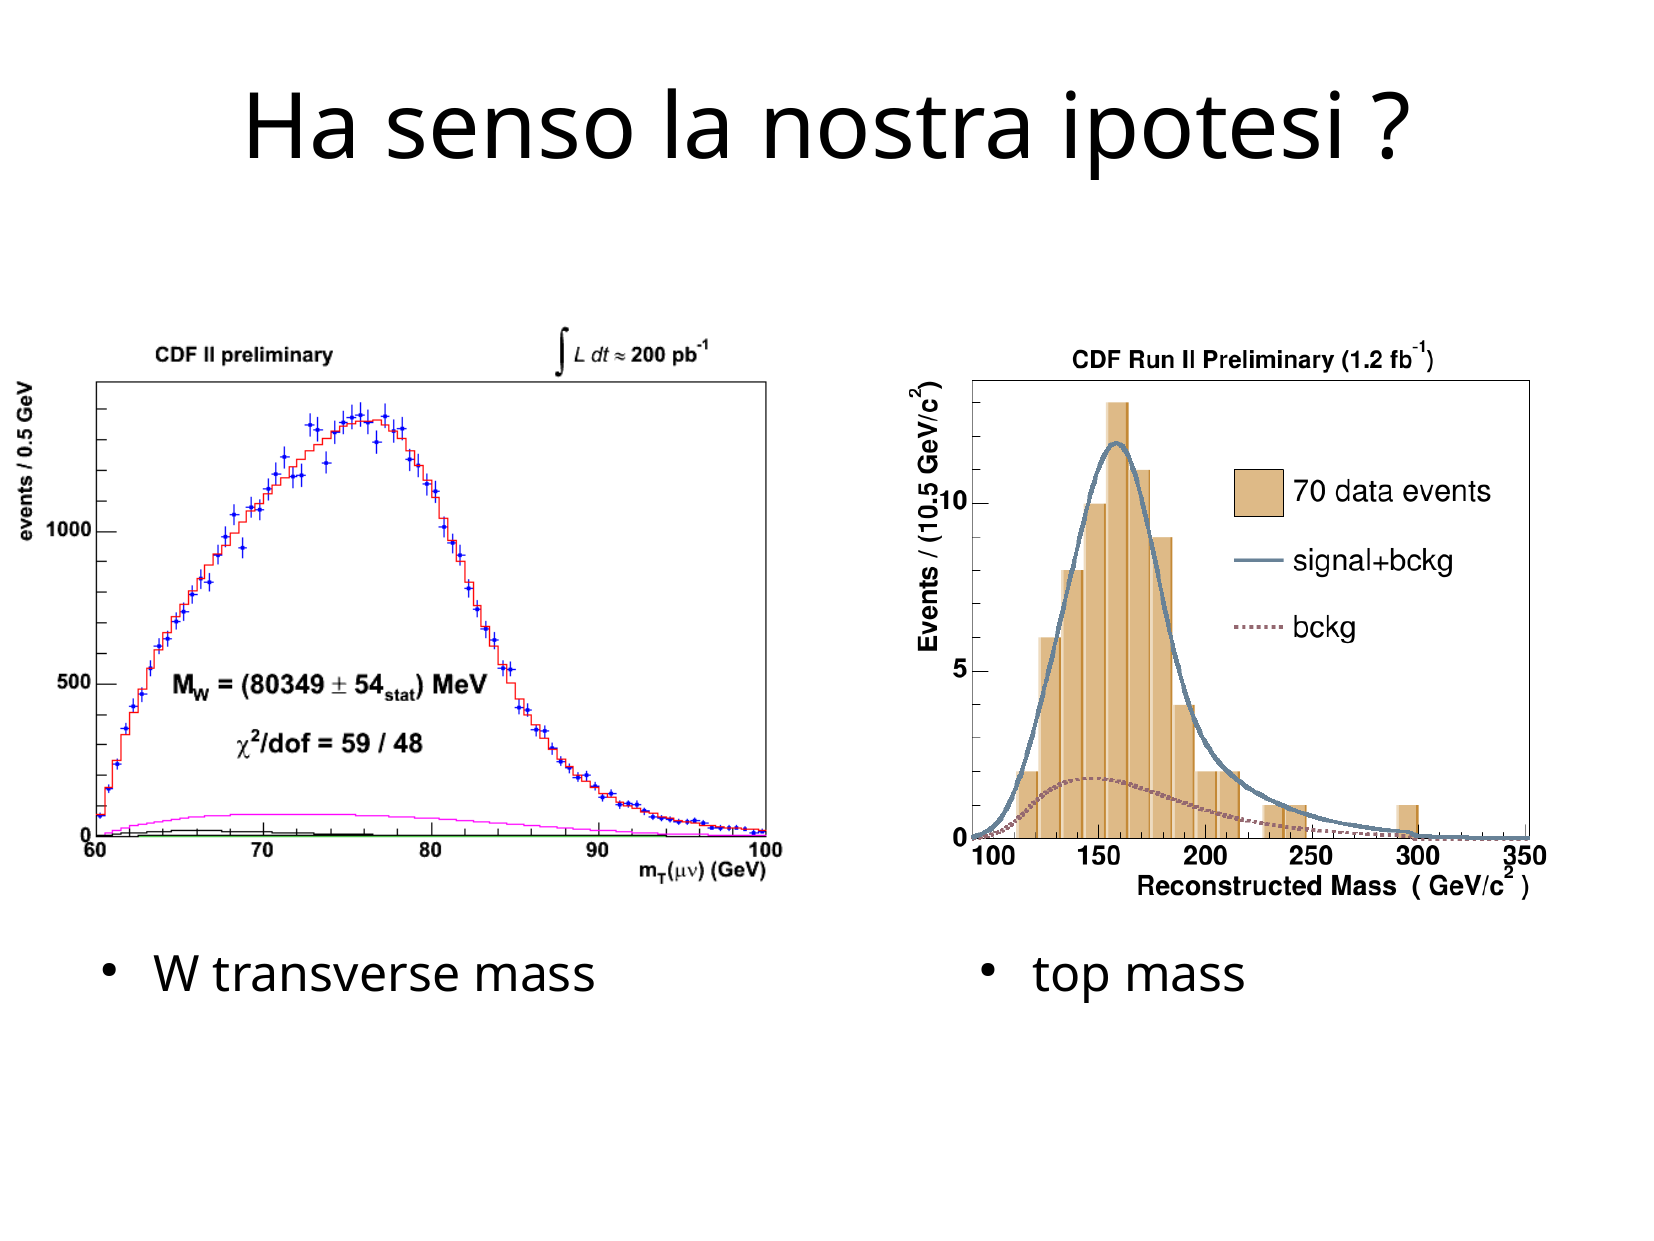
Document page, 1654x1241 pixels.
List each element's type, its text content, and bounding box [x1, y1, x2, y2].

list top mass [961, 937, 1538, 1184]
picture [5, 320, 860, 900]
picture [868, 326, 1578, 917]
list W transverse mass [82, 937, 809, 1192]
title Ha senso la nostra ipotesi ? [82, 19, 1571, 227]
